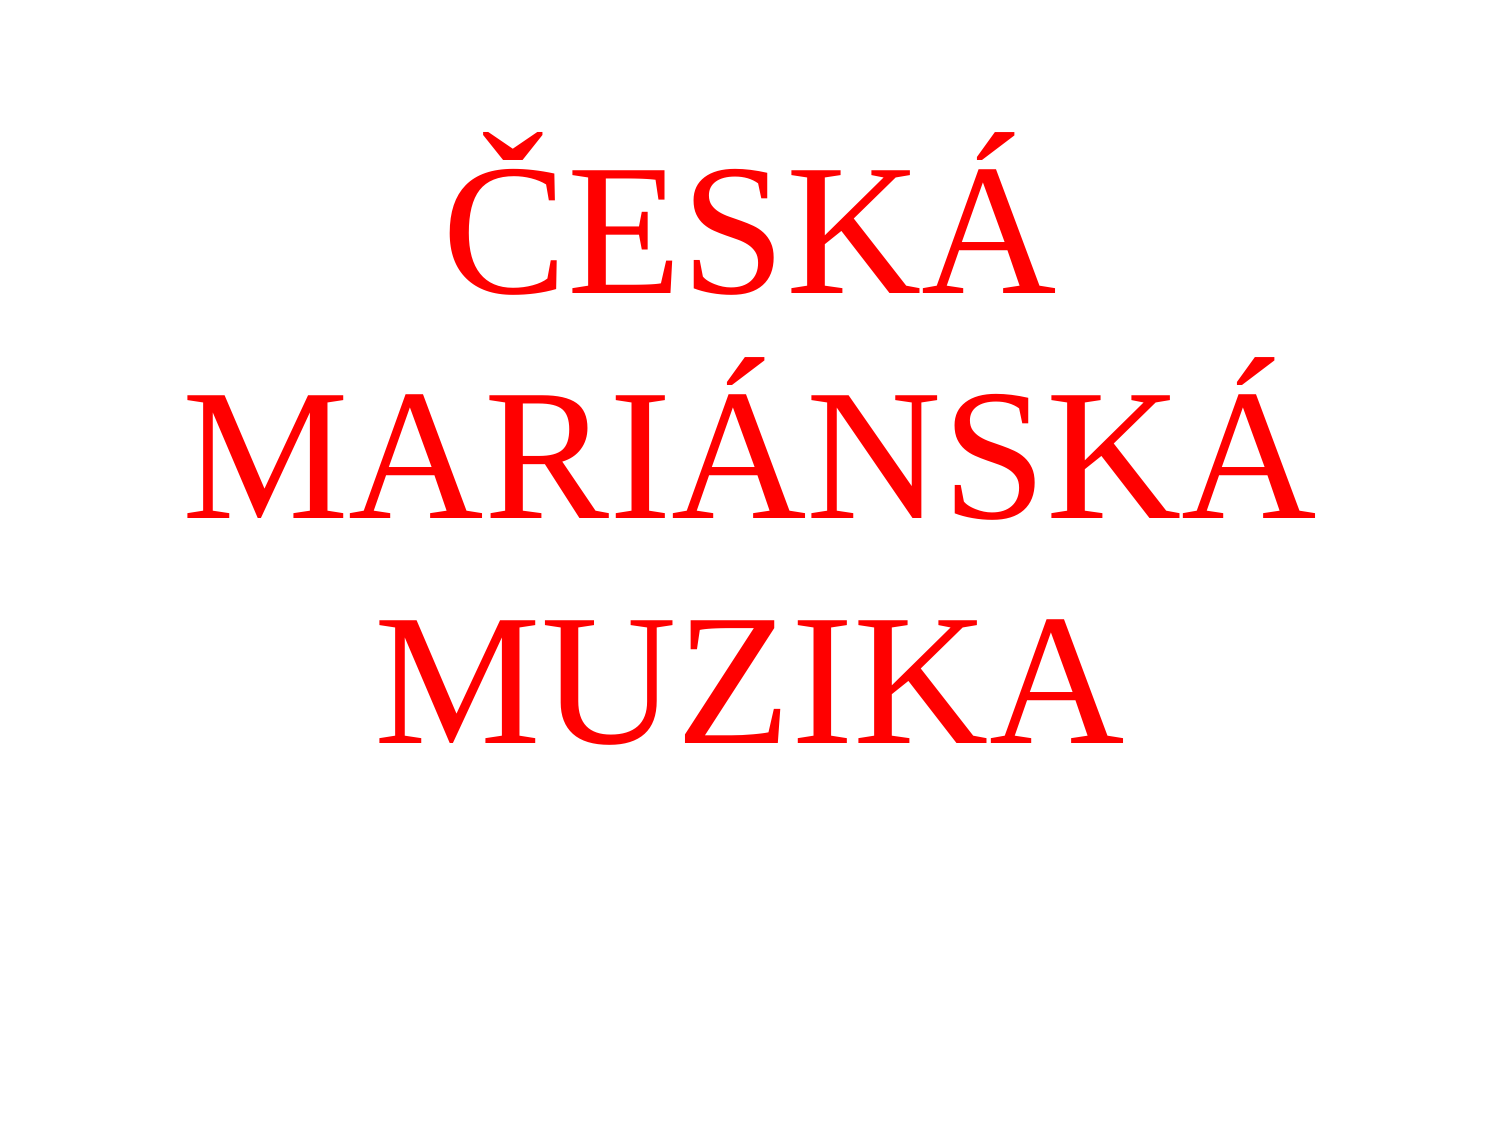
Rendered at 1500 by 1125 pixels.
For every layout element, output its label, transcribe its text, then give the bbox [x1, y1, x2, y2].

title ČESKÁ MARIÁNSKÁ MUZIKA [112, 0, 1388, 789]
